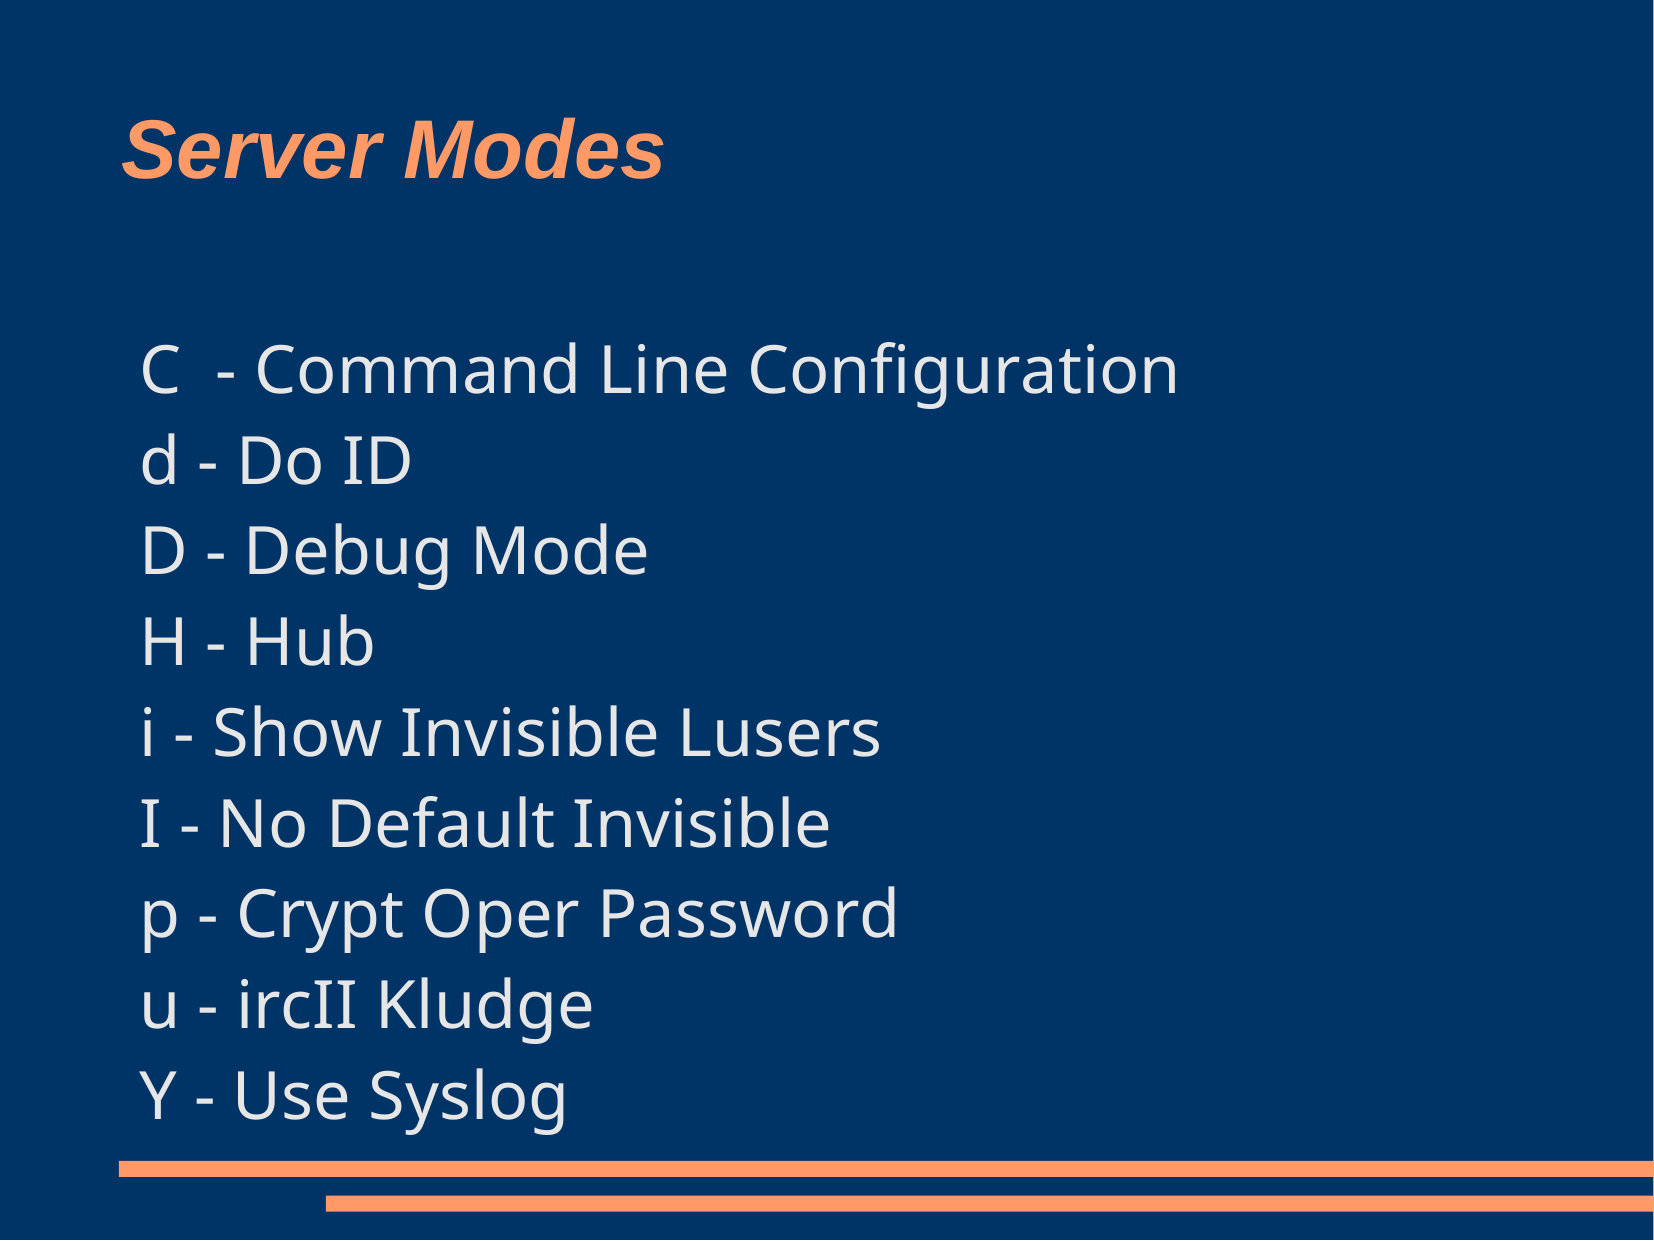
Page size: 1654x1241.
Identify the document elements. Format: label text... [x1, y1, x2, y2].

title Server Modes [121, 46, 1534, 254]
list C - Command Line Configuration d - Do ID D - Debug Mode H - Hub i - Show Invisible Lusers I - No Default Invisible p - Crypt Oper Password u - ircII Kludge Y - Use Syslog [121, 322, 1561, 1133]
